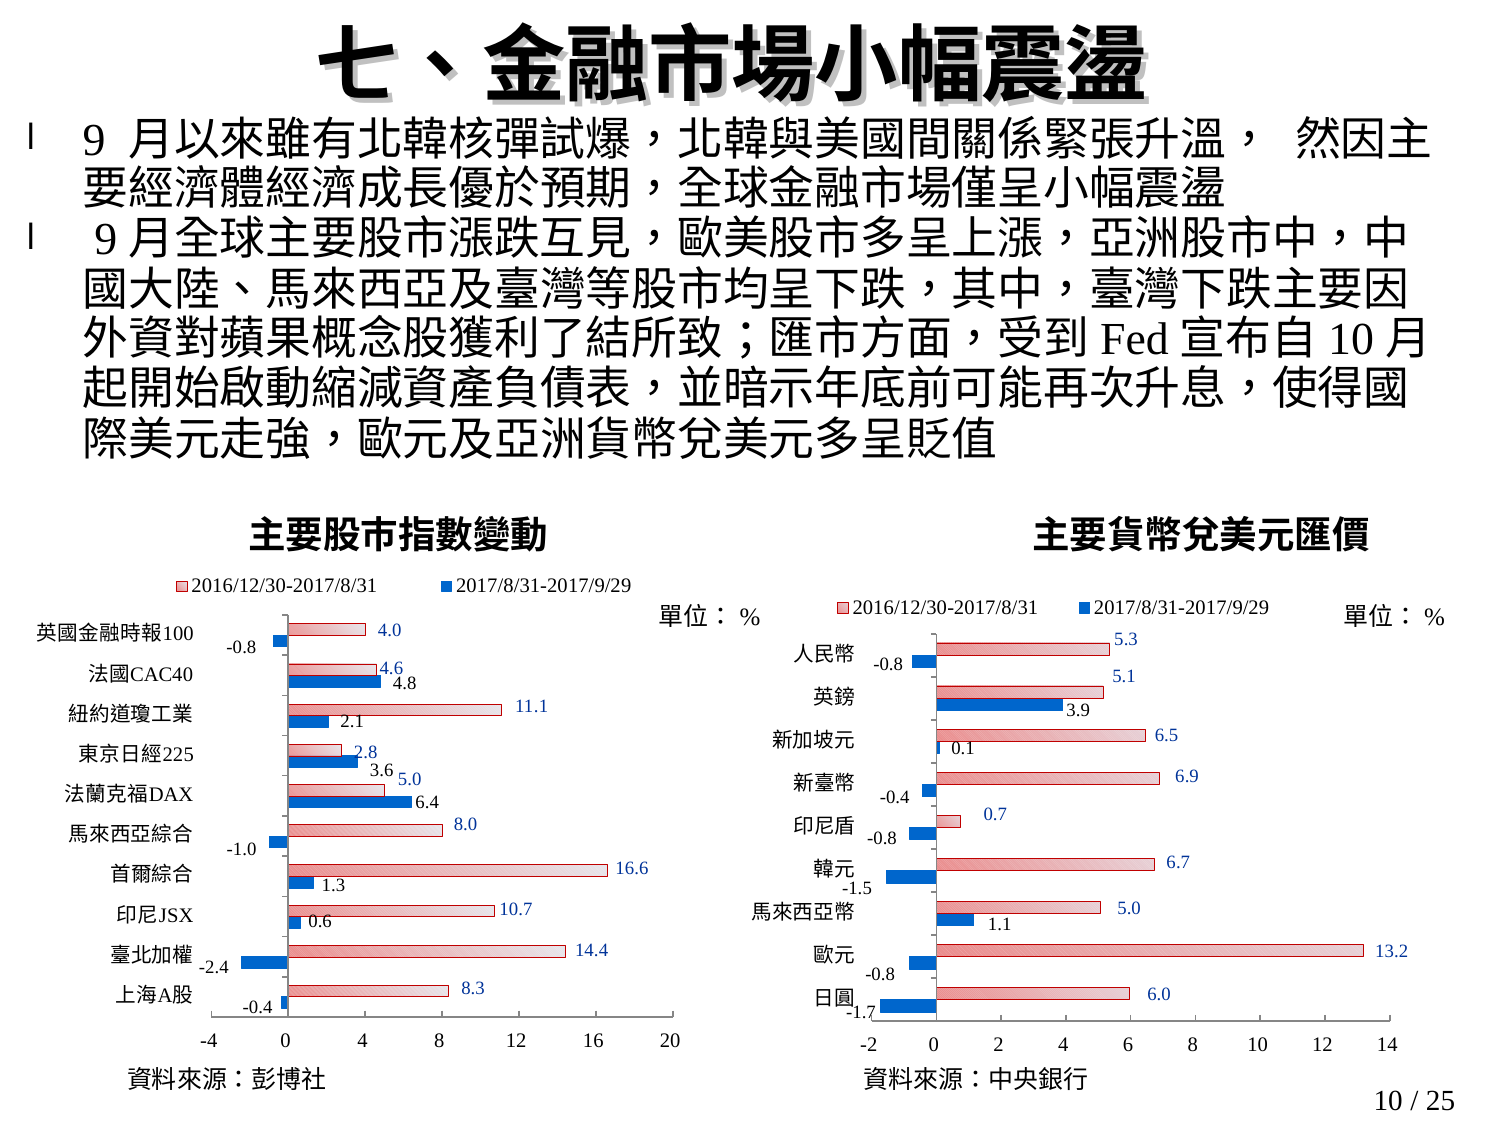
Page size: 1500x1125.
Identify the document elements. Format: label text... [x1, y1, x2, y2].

picture [27, 564, 1417, 1066]
text_box 單位：% [1417, 593, 1482, 639]
text_box 主要股巿指數變動 [53, 504, 743, 564]
text_box 主要貨幣兌美元匯價 [899, 504, 1500, 565]
text_box 七、金融市場小幅震盪 [0, 3, 1482, 109]
text_box 資料來源：彭博社 [112, 1056, 509, 1102]
text_box 資料來源：中央銀行 [848, 1066, 1246, 1102]
text_box 9 月以來雖有北韓核彈試爆，北韓與美國間關係緊張升溫， 然因主 要經濟體經濟成長優於預期，全球金融市場僅呈小幅震盪 9月全球主要股市漲跌互見，歐美股市多呈上漲，亞洲股市中，中 國大陸、馬來西亞及臺灣等股市均呈下跌，其中，臺灣下跌主要因 外資對蘋果概念股獲利了結所致；匯市方面，受到Fed宣布自10月 起開始啟動縮減資產負債表，並暗示年底前可能再次升息，使得國 際美元走強，歐元及亞洲貨幣兌美元多呈貶值 [11, 106, 1475, 463]
